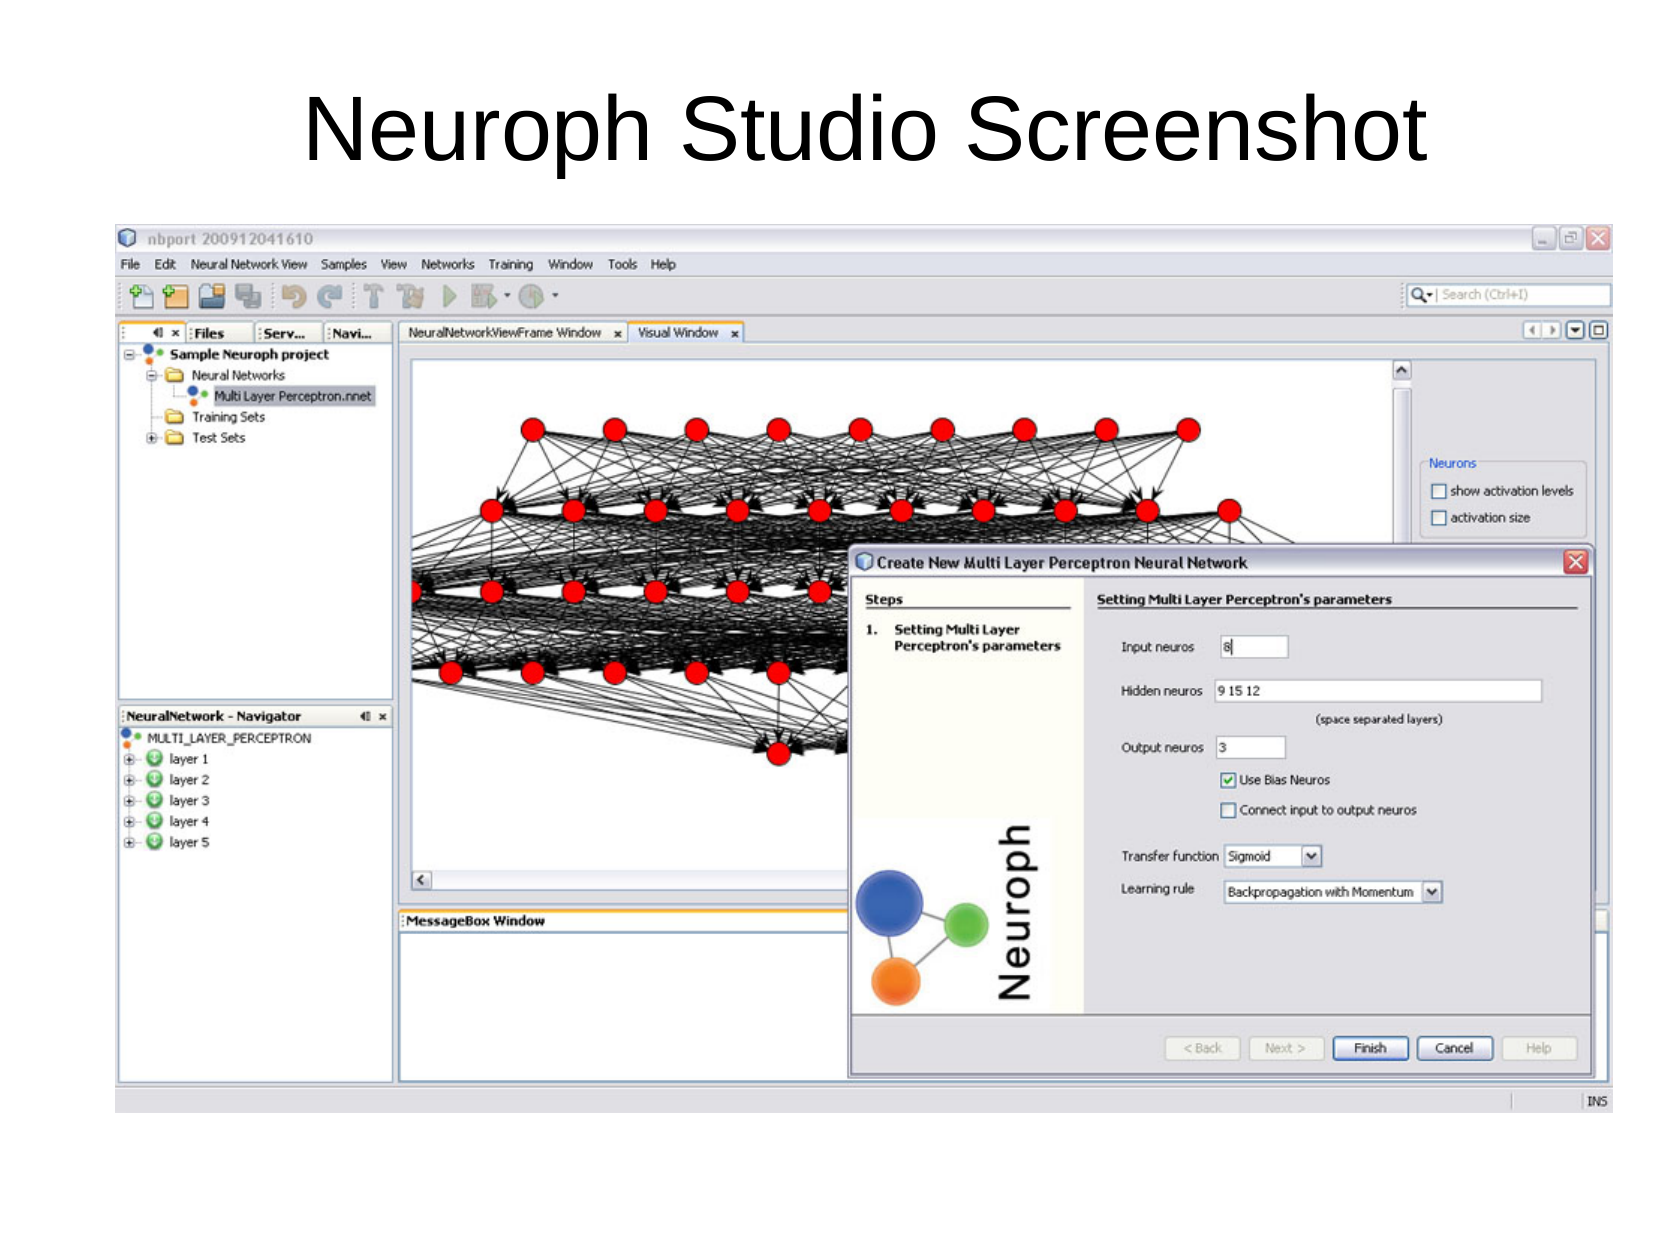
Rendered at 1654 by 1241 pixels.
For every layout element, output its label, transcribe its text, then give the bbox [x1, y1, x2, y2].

text_box Neuroph Studio Screenshot [287, 70, 1463, 188]
picture [115, 224, 1613, 1113]
